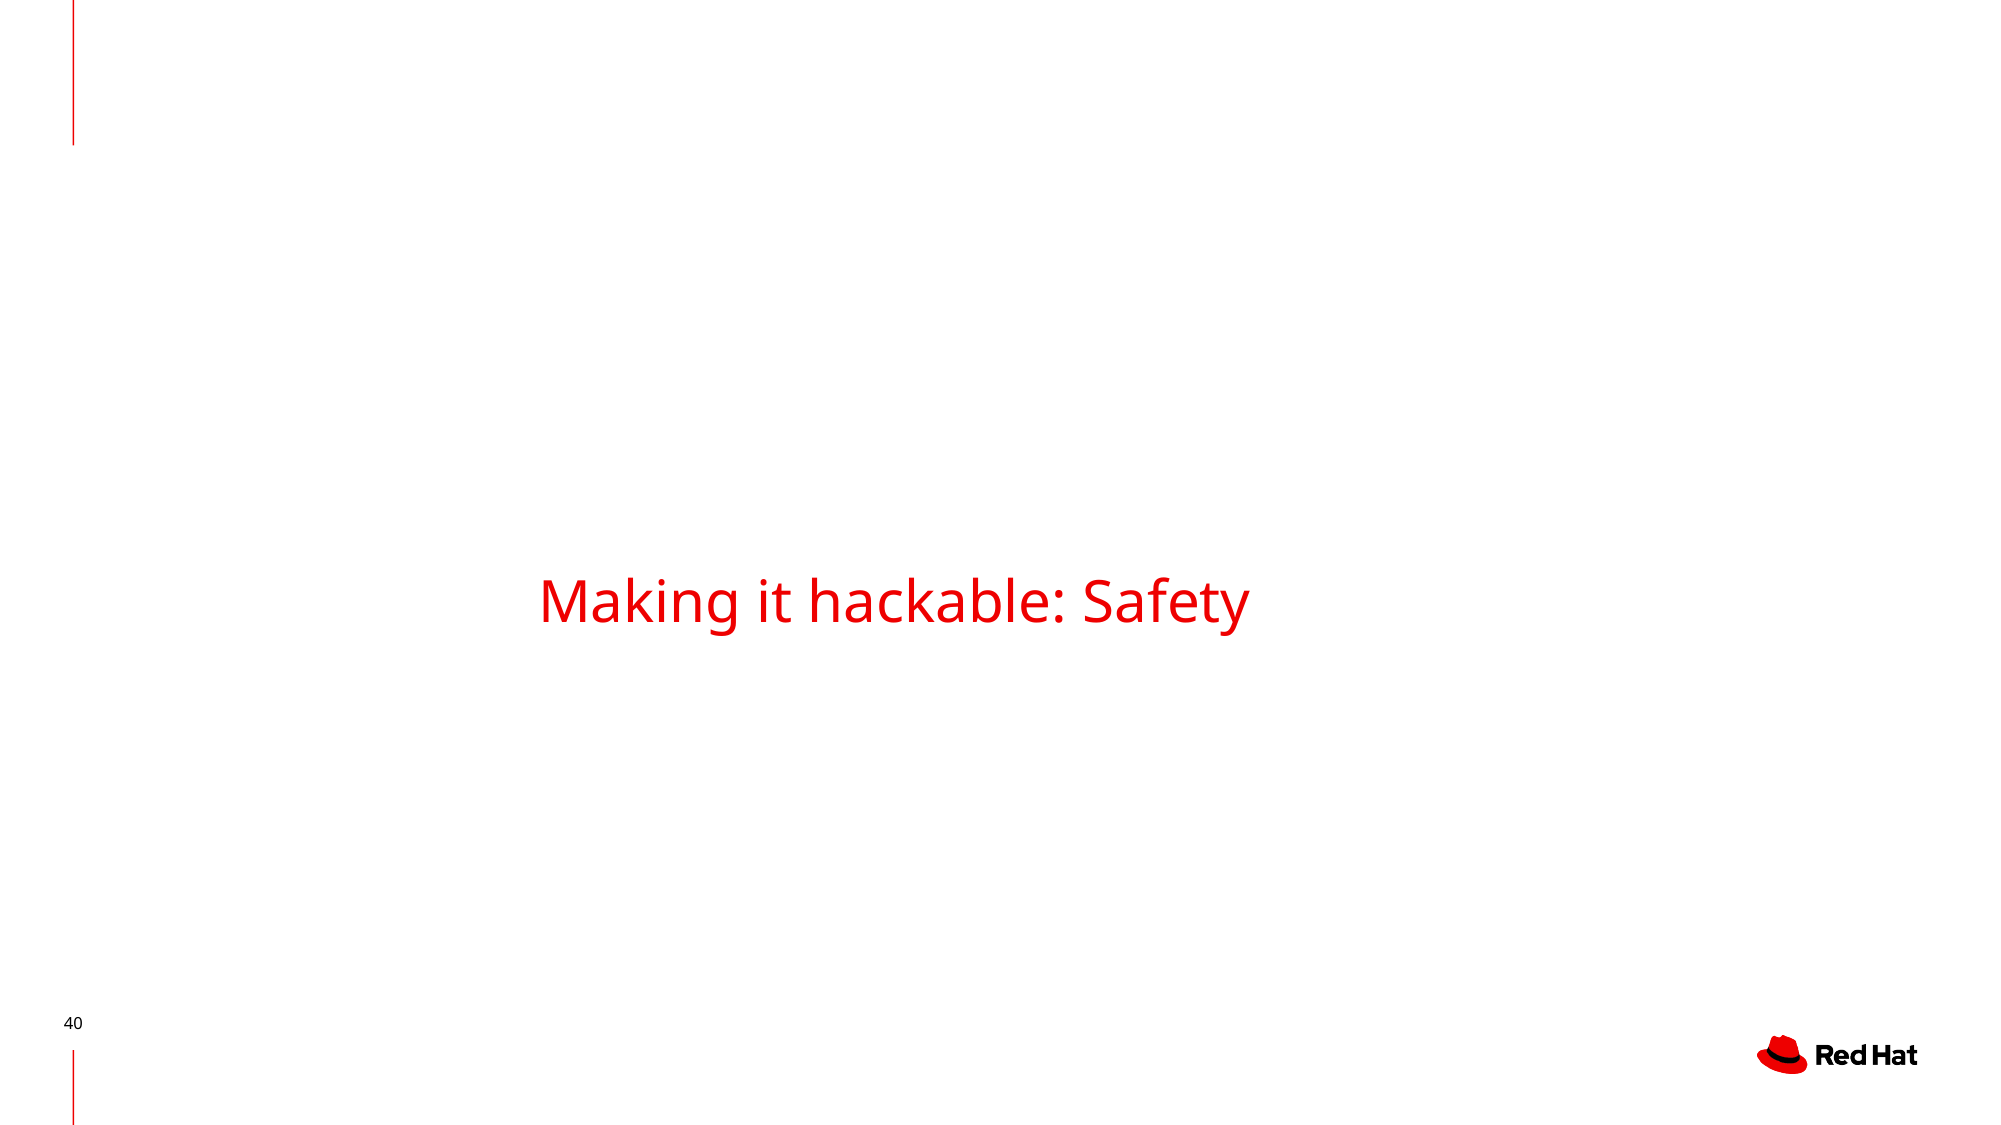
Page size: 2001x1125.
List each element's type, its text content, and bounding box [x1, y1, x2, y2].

picture [1757, 1035, 1918, 1074]
title Making it hackable: Safety [538, 271, 1758, 917]
slide_number <number> [13, 1012, 134, 1036]
